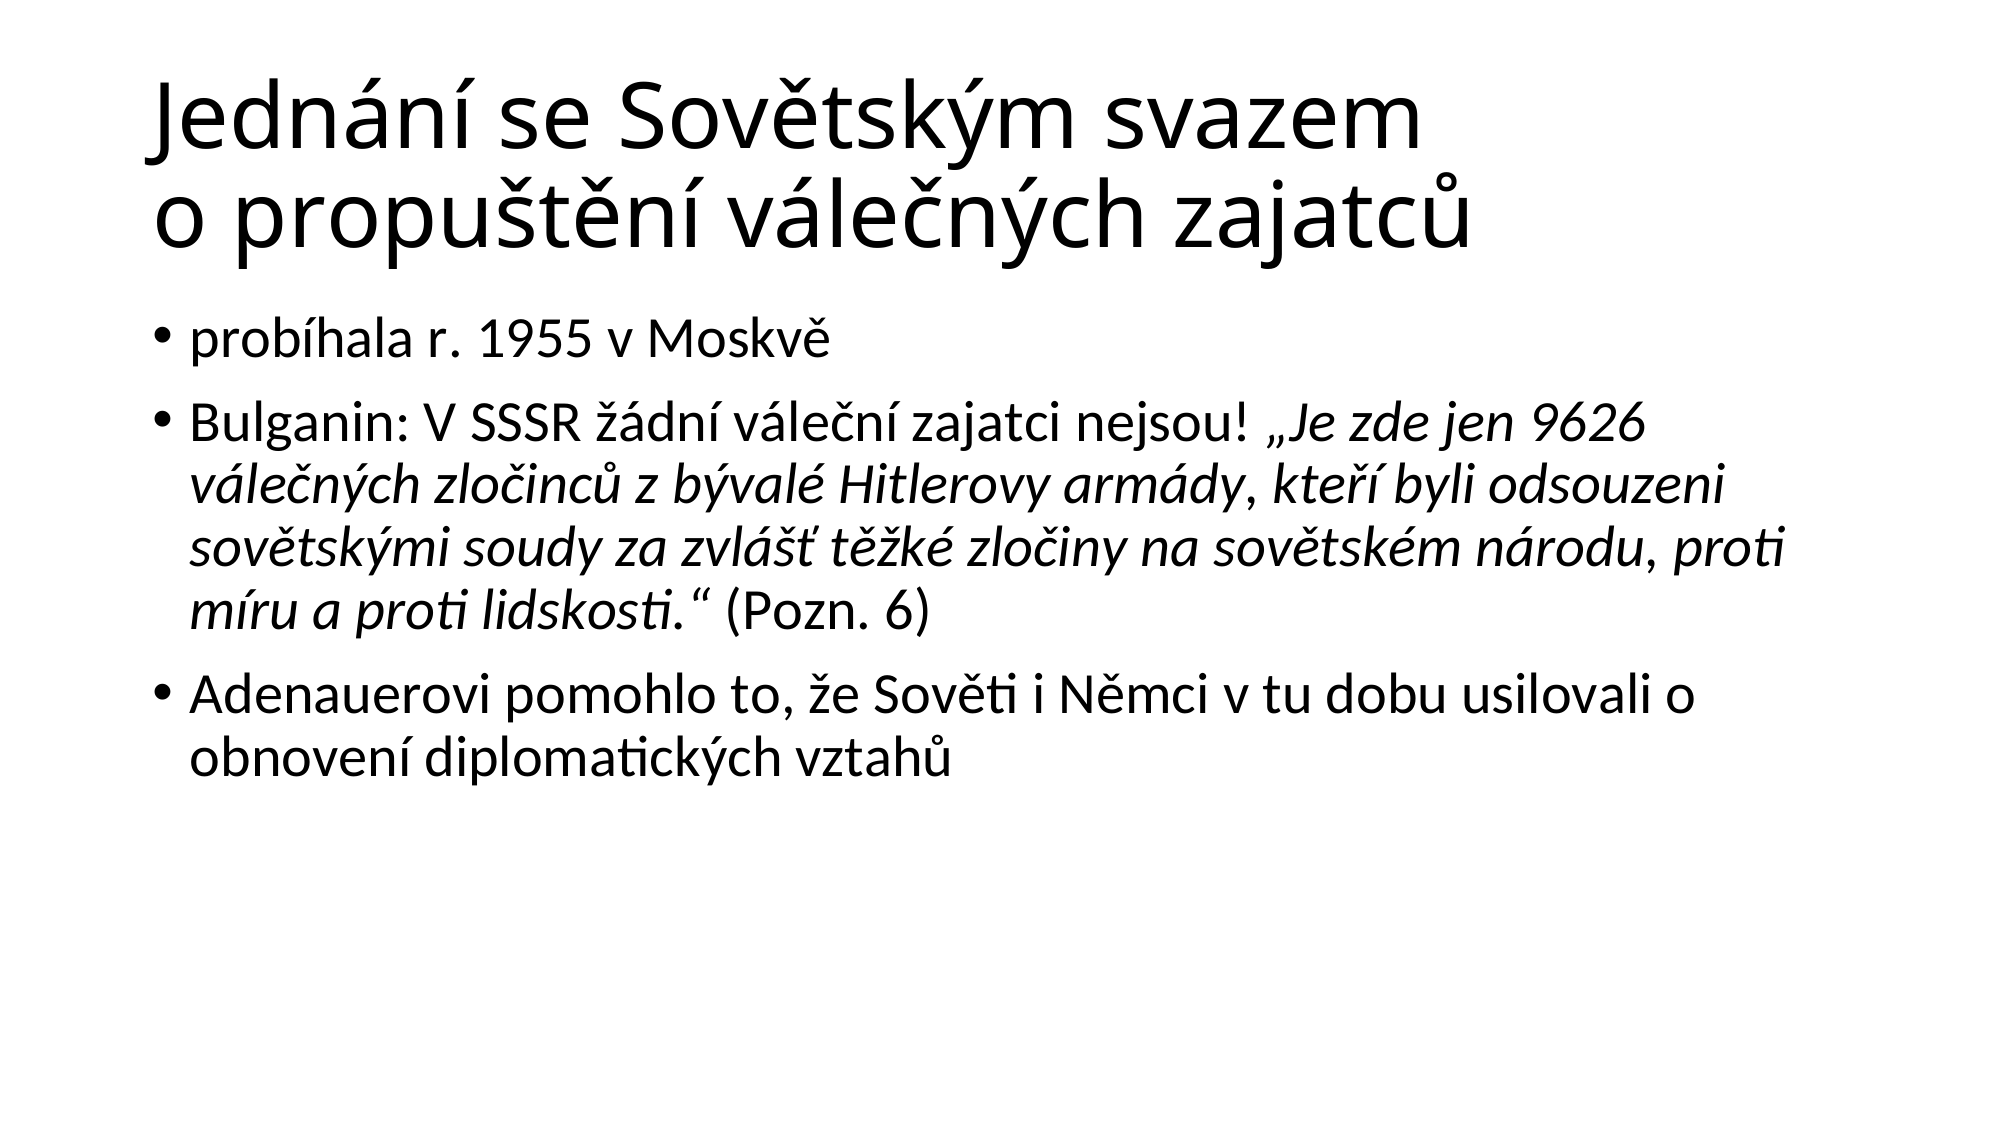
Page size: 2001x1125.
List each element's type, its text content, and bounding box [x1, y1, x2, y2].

title Jednání se Sovětským svazem o propuštění válečných zajatců [137, 59, 1863, 278]
list probíhala r. 1955 v Moskvě Bulganin: V SSSR žádní váleční zajatci nejsou! „Je zde jen 9626 válečných zločinců z bývalé Hitlerovy armády, kteří byli odsouzeni sovětskými soudy za zvlášť těžké zločiny na sovětském národu, proti míru a proti lidskosti.“ (Pozn. 6) Adenauerovi pomohlo to, že Sověti i Němci v tu dobu usilovali o obnovení diplomatických vztahů [137, 299, 1863, 1014]
